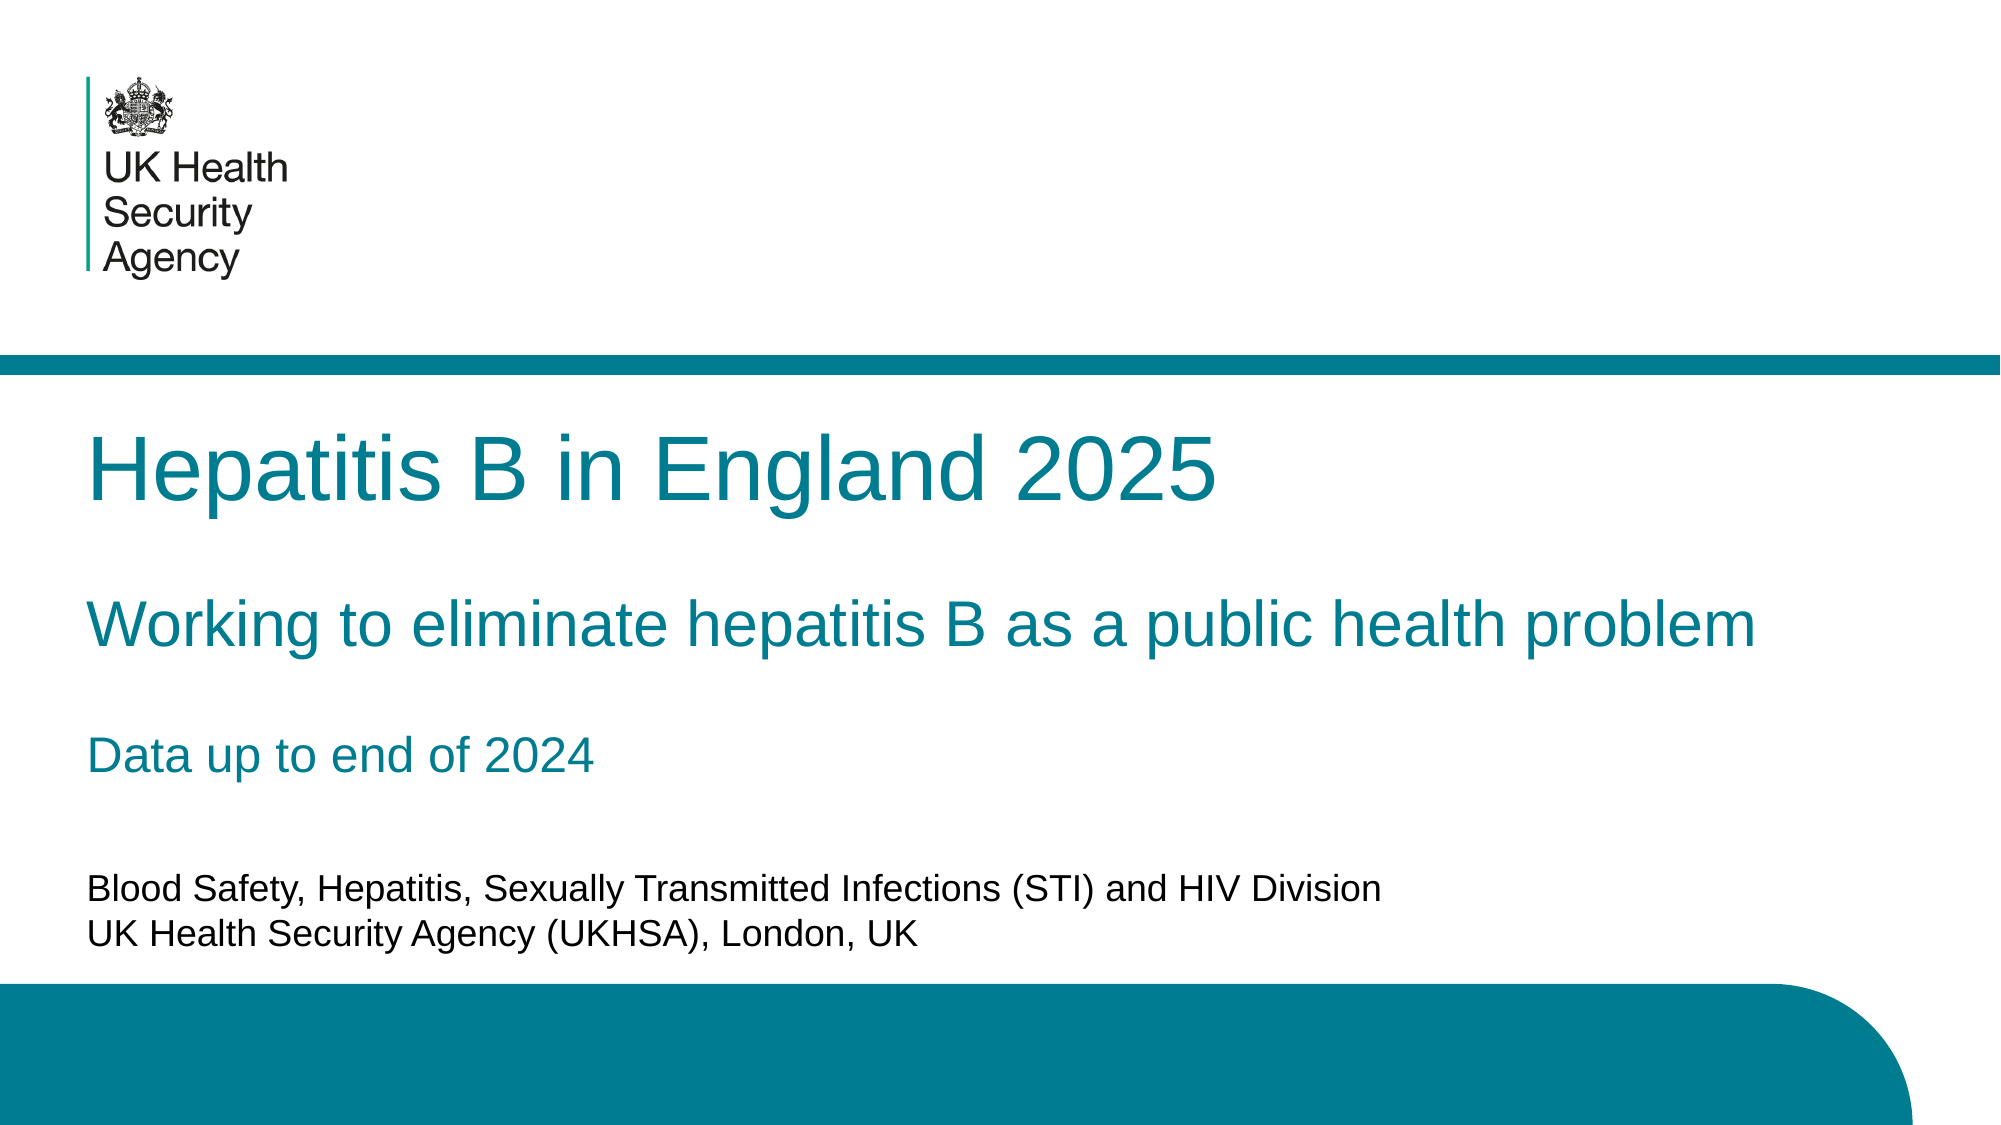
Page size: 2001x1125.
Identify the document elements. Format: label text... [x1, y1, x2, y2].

title Hepatitis B in England 2025 Working to eliminate hepatitis B as a public health problem Data up to end of 2024 [71, 414, 1792, 806]
text_box Blood Safety, Hepatitis, Sexually Transmitted Infections (STI) and HIV Division UK Health Security Agency (UKHSA), London, UK [71, 856, 1929, 963]
